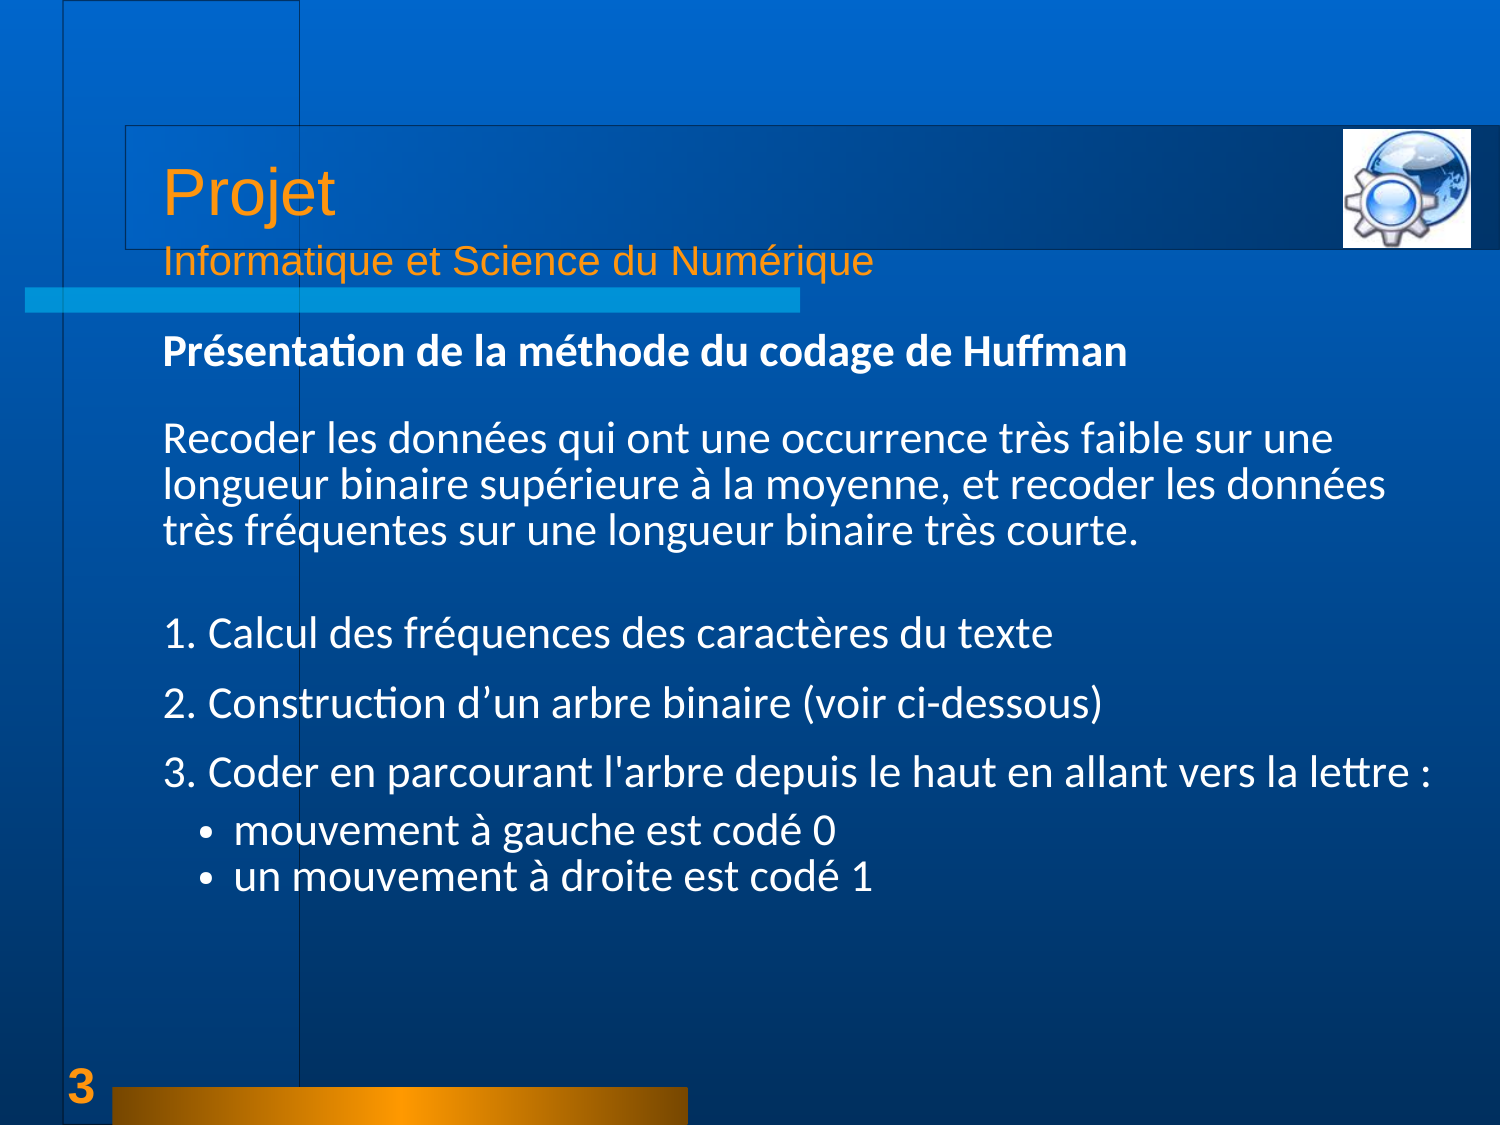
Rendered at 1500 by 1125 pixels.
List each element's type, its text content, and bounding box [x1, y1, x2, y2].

picture [1343, 129, 1471, 248]
text_box Présentation de la méthode du codage de Huffman Recoder les données qui ont une occurrence très faible sur une longueur binaire supérieure à la moyenne, et recoder les données très fréquentes sur une longueur binaire très courte. Calcul des fréquences des caractères du texte Construction d’un arbre binaire (voir ci-dessous) Coder en parcourant l'arbre depuis le haut en allant vers la lettre : mouvement à gauche est codé 0 un mouvement à droite est codé 1 [147, 324, 1477, 998]
